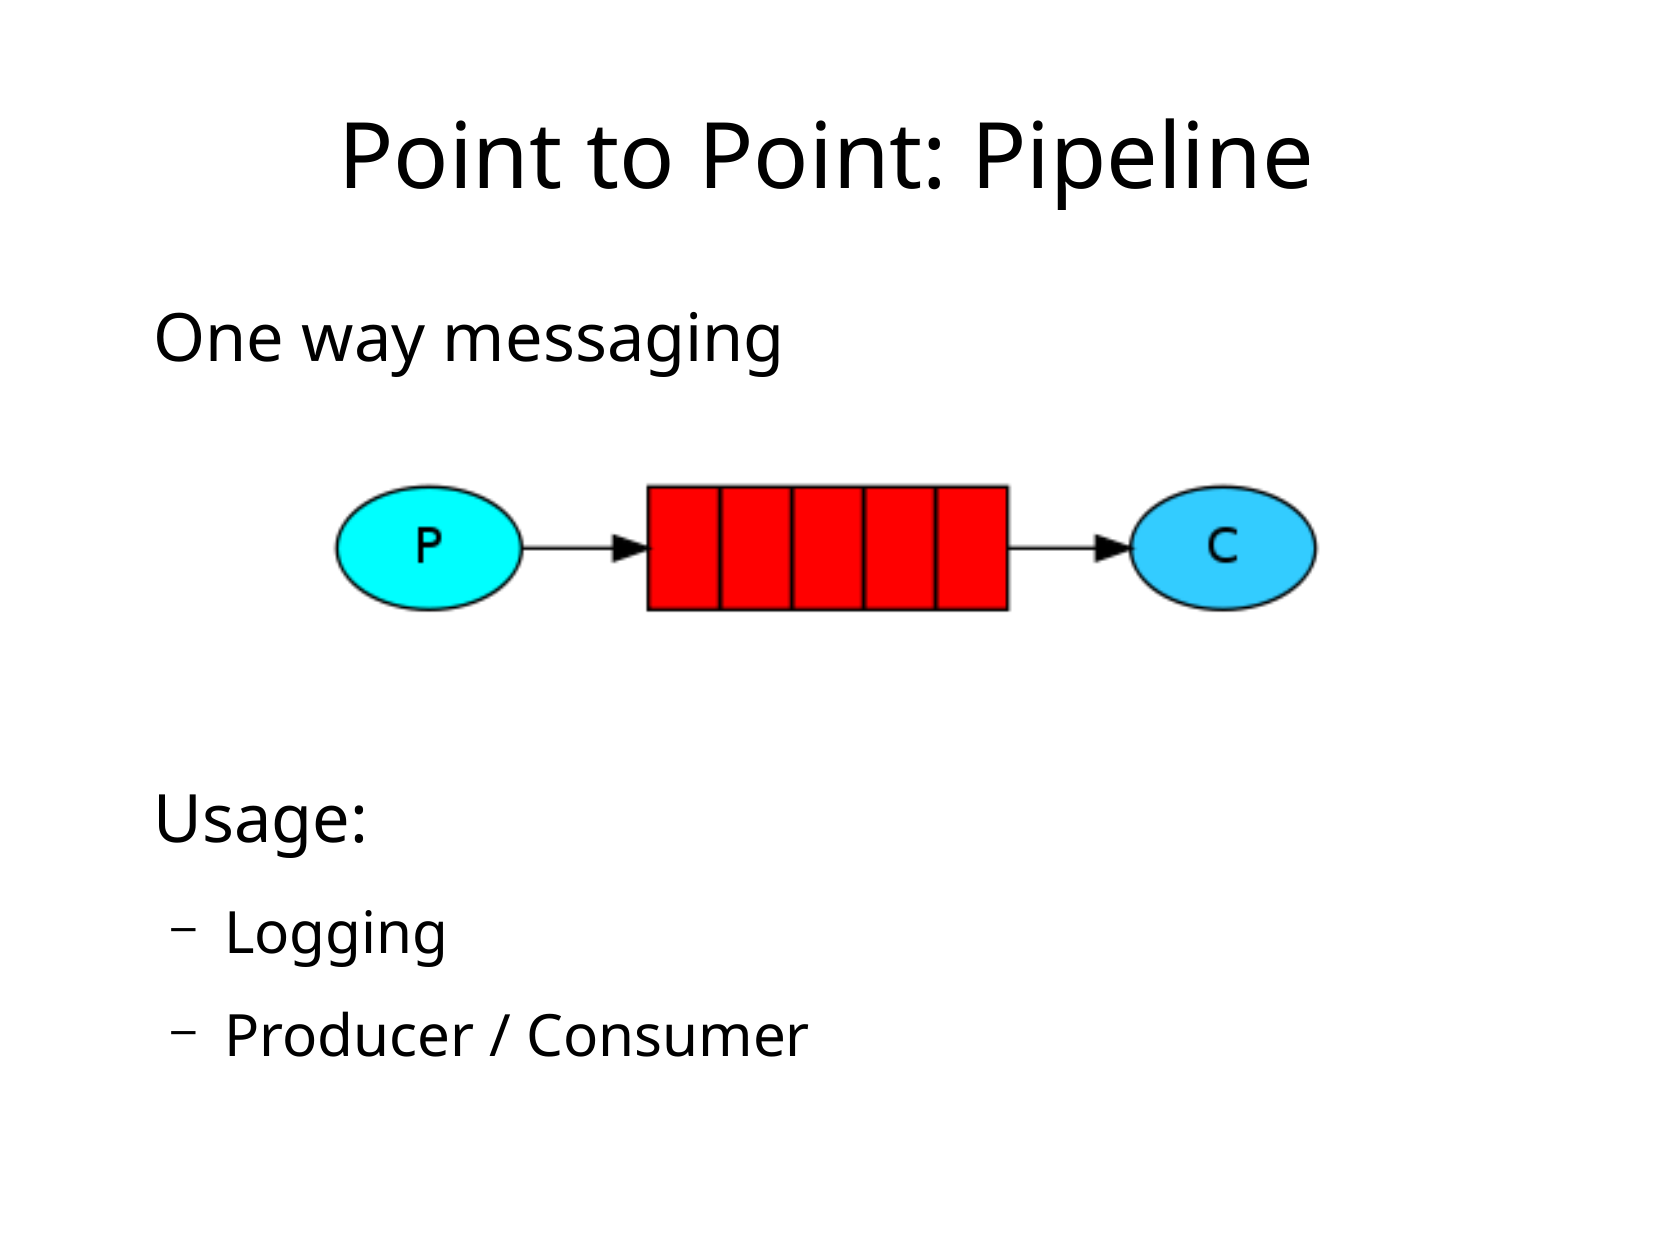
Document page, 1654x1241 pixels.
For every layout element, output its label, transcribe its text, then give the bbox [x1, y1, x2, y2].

picture [324, 474, 1330, 625]
title Point to Point: Pipeline [82, 49, 1571, 257]
list One way messaging Usage: Logging Producer / Consumer [82, 290, 1538, 1126]
